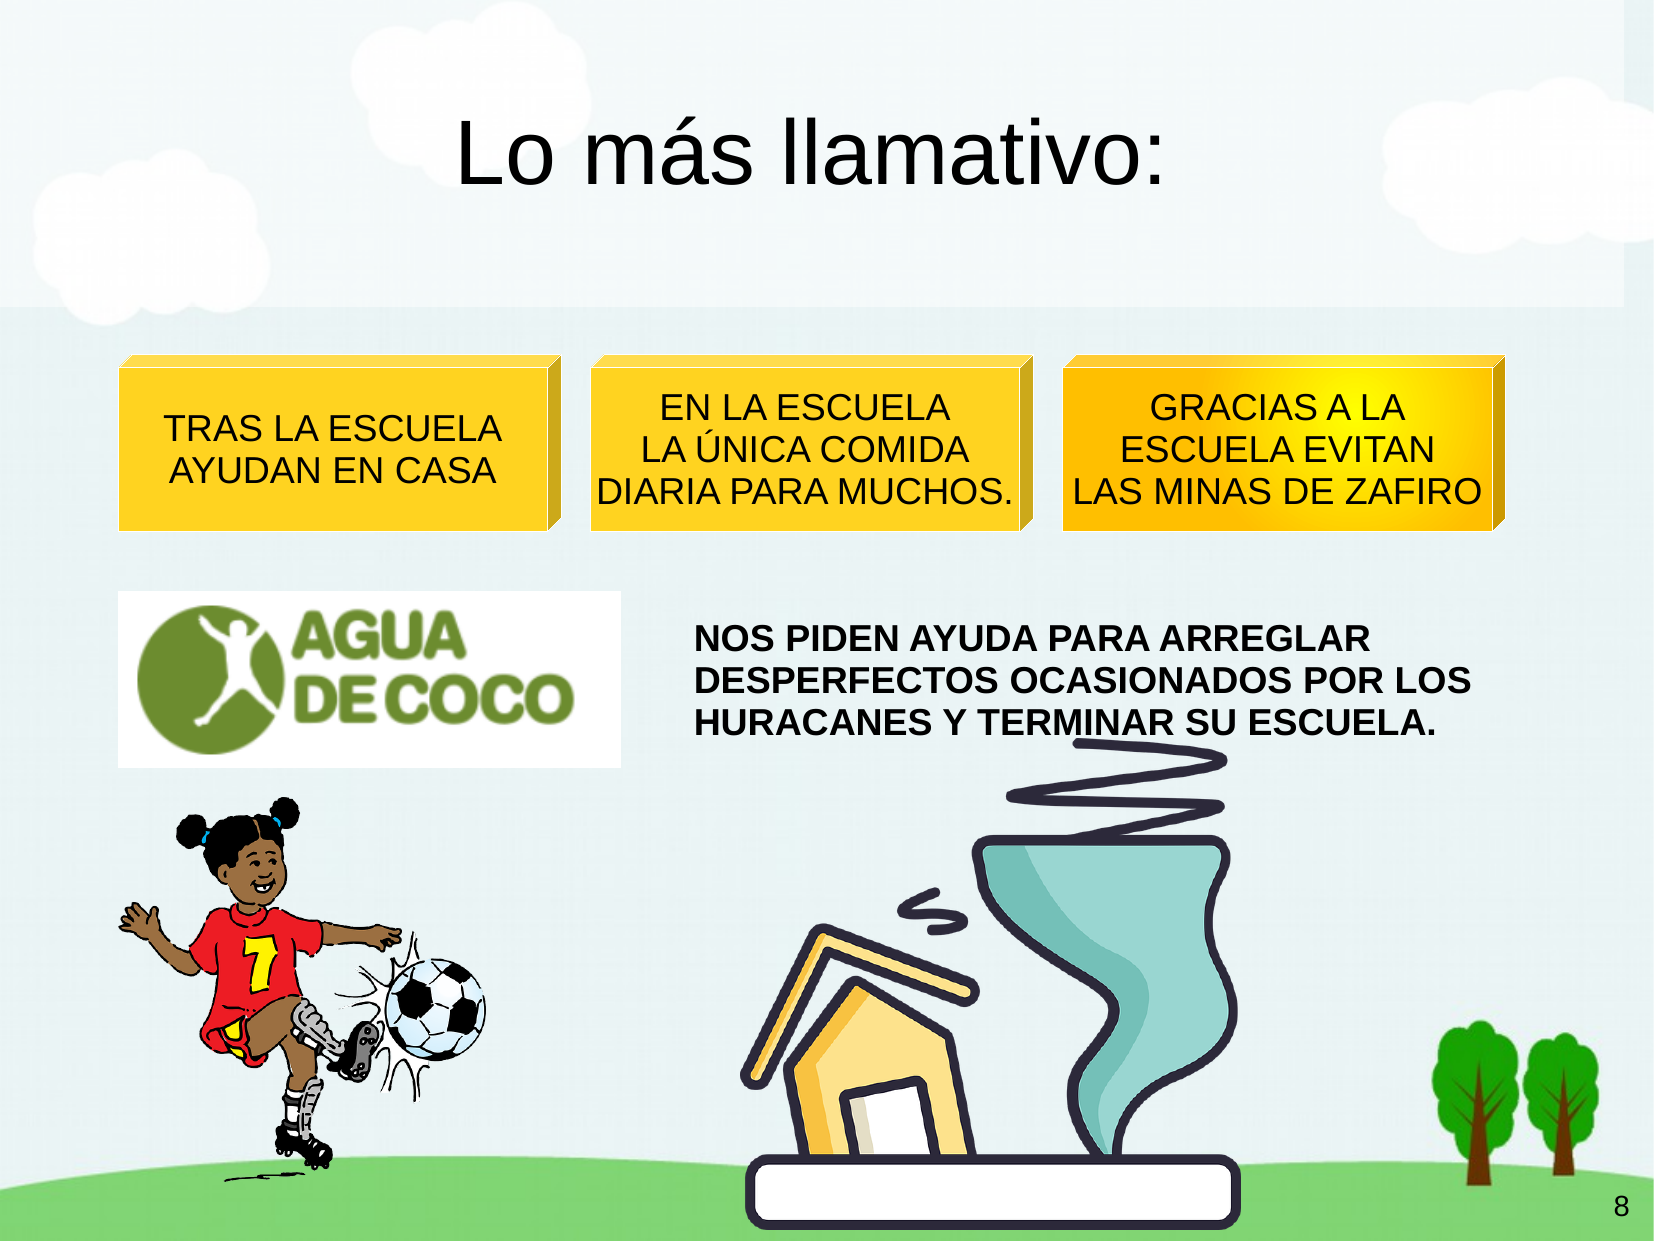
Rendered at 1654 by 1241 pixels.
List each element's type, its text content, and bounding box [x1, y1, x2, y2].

title Lo más llamativo: [0, 0, 1625, 307]
picture [0, 0, 1654, 1241]
text_box EN LA ESCUELA LA ÚNICA COMIDA DIARIA PARA MUCHOS. [590, 368, 1019, 532]
text_box GRACIAS A LA ESCUELA EVITAN LAS MINAS DE ZAFIRO [1062, 368, 1492, 532]
text_box NOS PIDEN AYUDA PARA ARREGLAR DESPERFECTOS OCASIONADOS POR LOS HURACANES Y TERMINAR SU ESCUELA. [679, 610, 1538, 752]
text_box TRAS LA ESCUELA AYUDAN EN CASA [118, 368, 547, 532]
